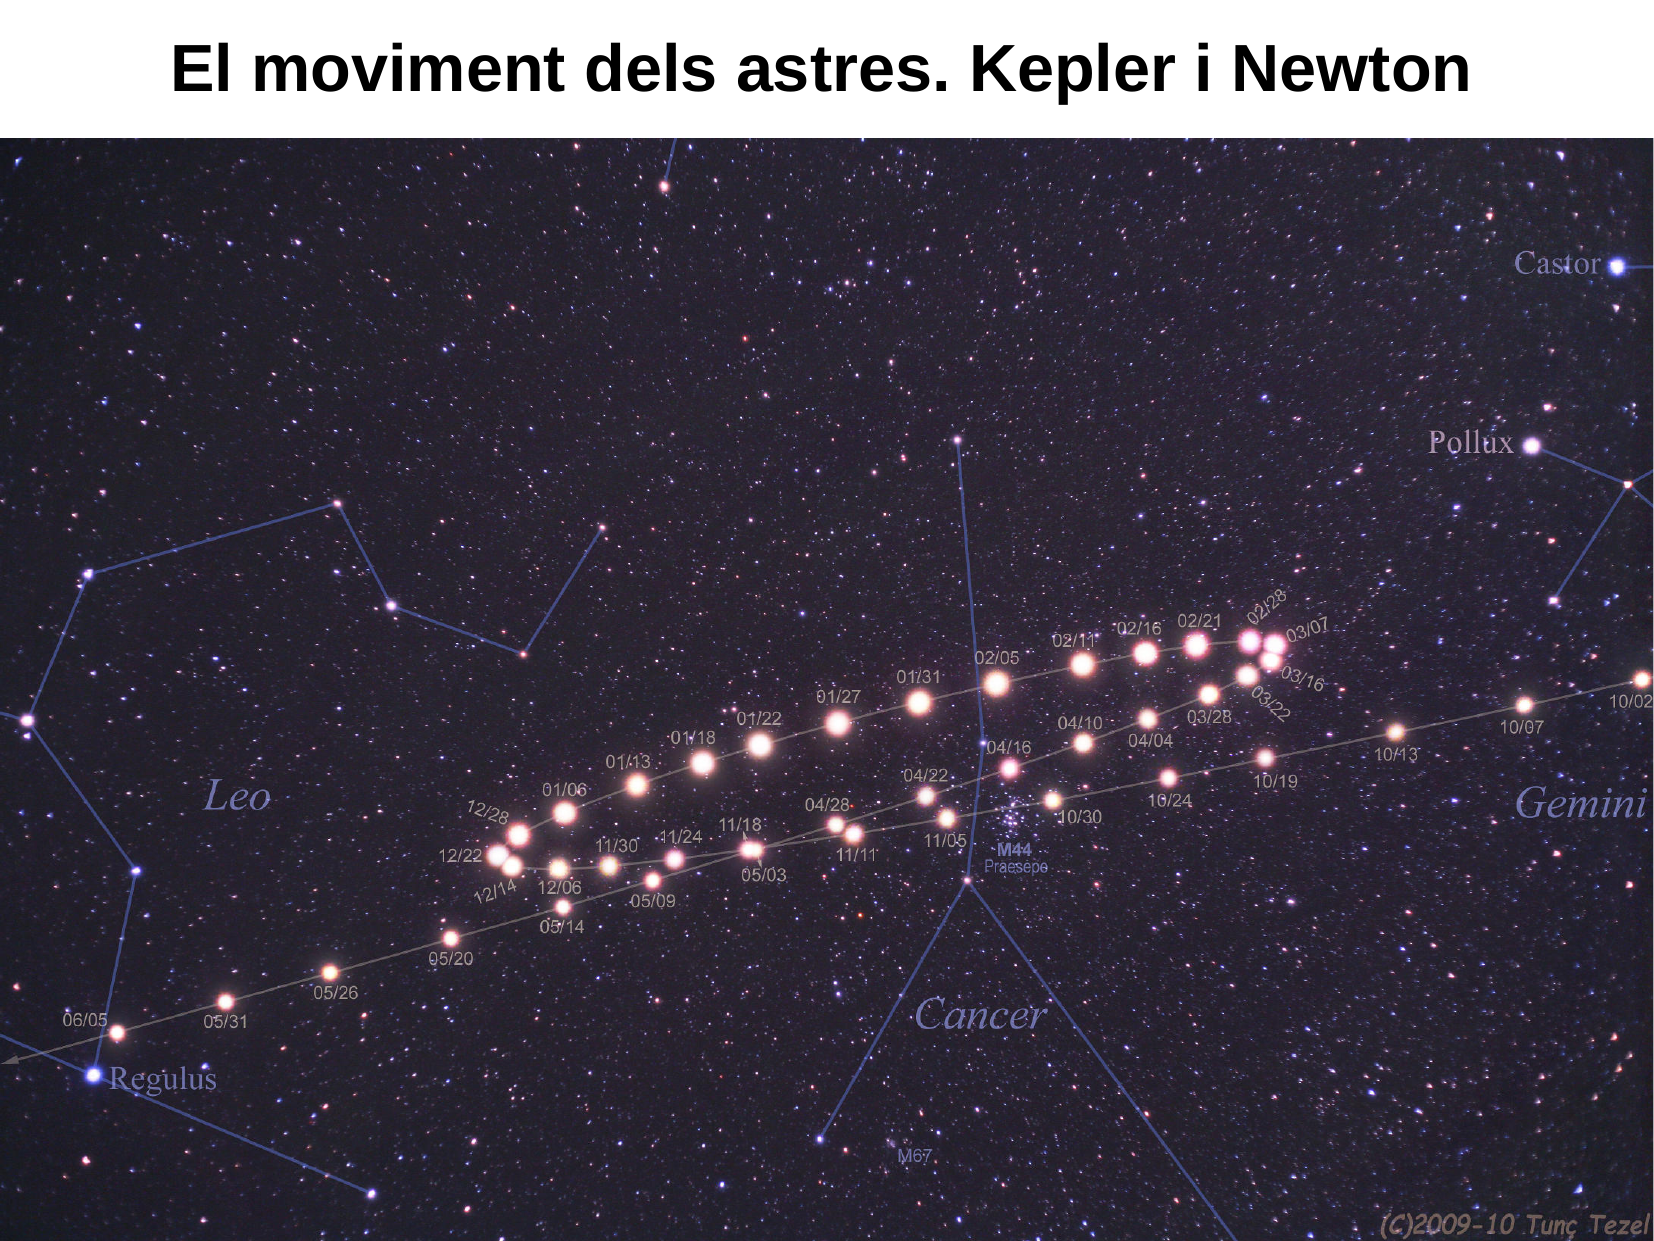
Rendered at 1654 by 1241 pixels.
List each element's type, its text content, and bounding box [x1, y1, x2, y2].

text_box El moviment dels astres. Kepler i Newton [49, 23, 1595, 114]
picture [0, 138, 1654, 1241]
